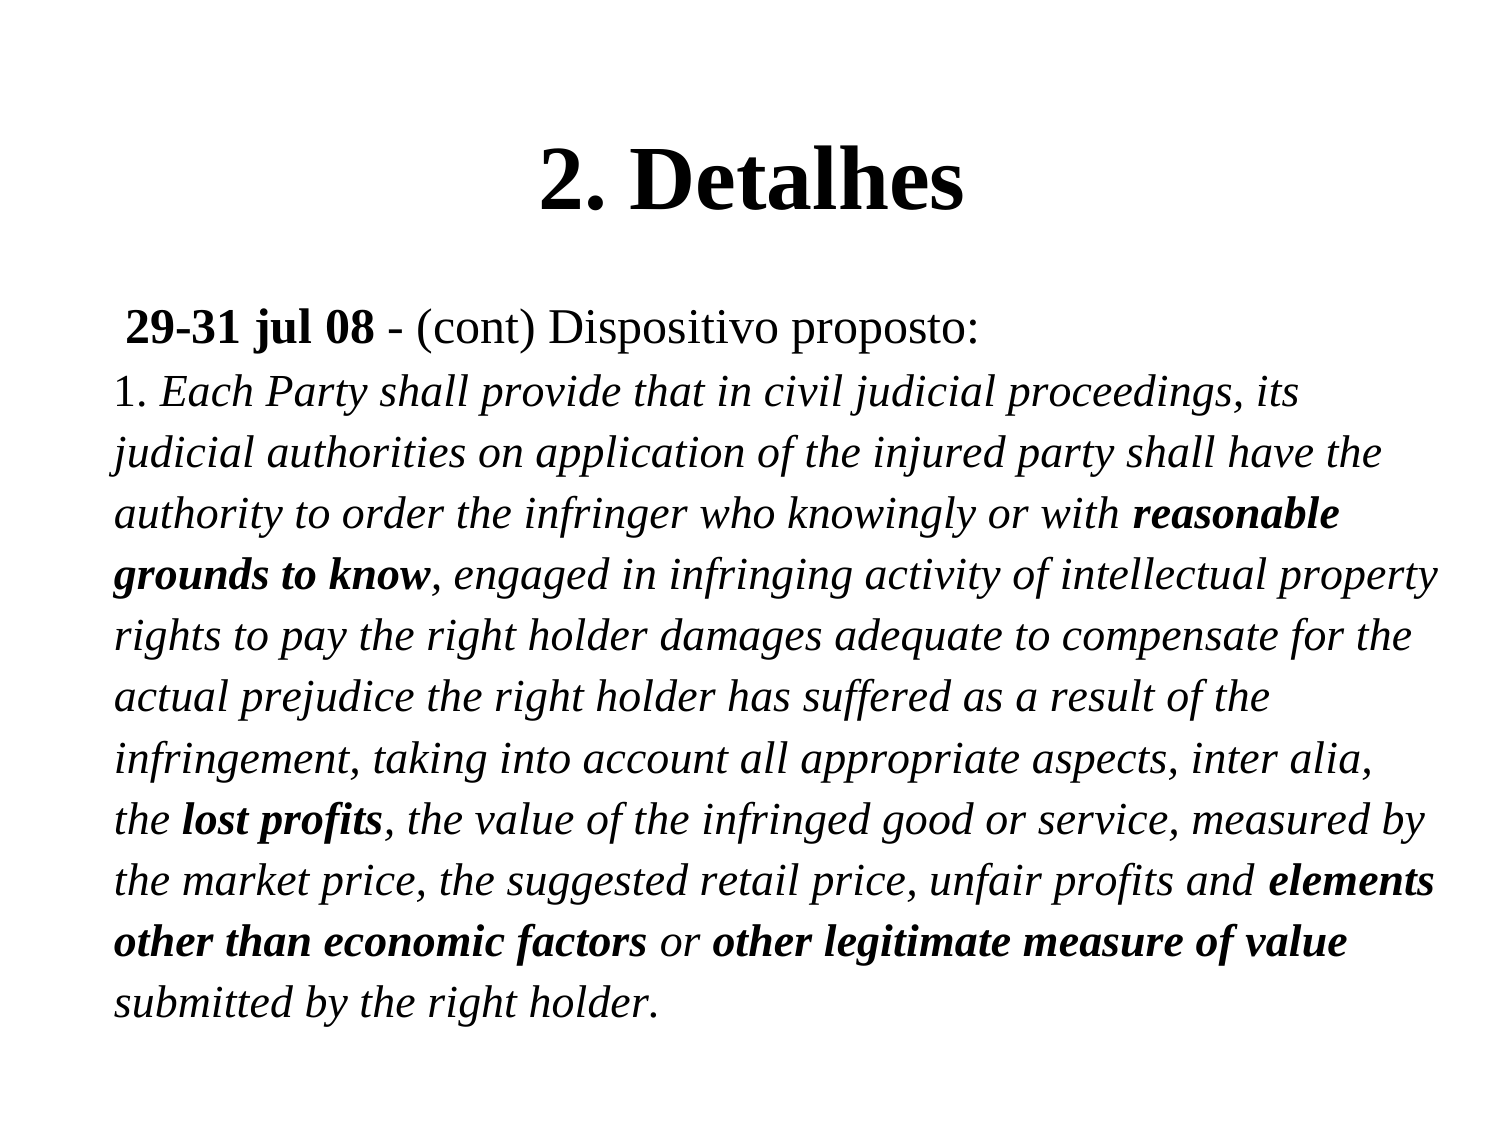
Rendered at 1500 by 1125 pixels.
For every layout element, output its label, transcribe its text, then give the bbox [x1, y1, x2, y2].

text_box 29-31 jul 08 - (cont) Dispositivo proposto: 1. Each Party shall provide that in civil judicial proceedings, its judicial authorities on application of the injured party shall have the authority to order the infringer who knowingly or with reasonable grounds to know, engaged in infringing activity of intellectual property rights to pay the right holder damages adequate to compensate for the actual prejudice the right holder has suffered as a result of the infringement, taking into account all appropriate aspects, inter alia, the lost profits, the value of the infringed good or service, measured by the market price, the suggested retail price, unfair profits and elements other than economic factors or other legitimate measure of value submitted by the right holder. [98, 280, 1457, 1036]
title 2. Detalhes [87, 52, 1416, 307]
